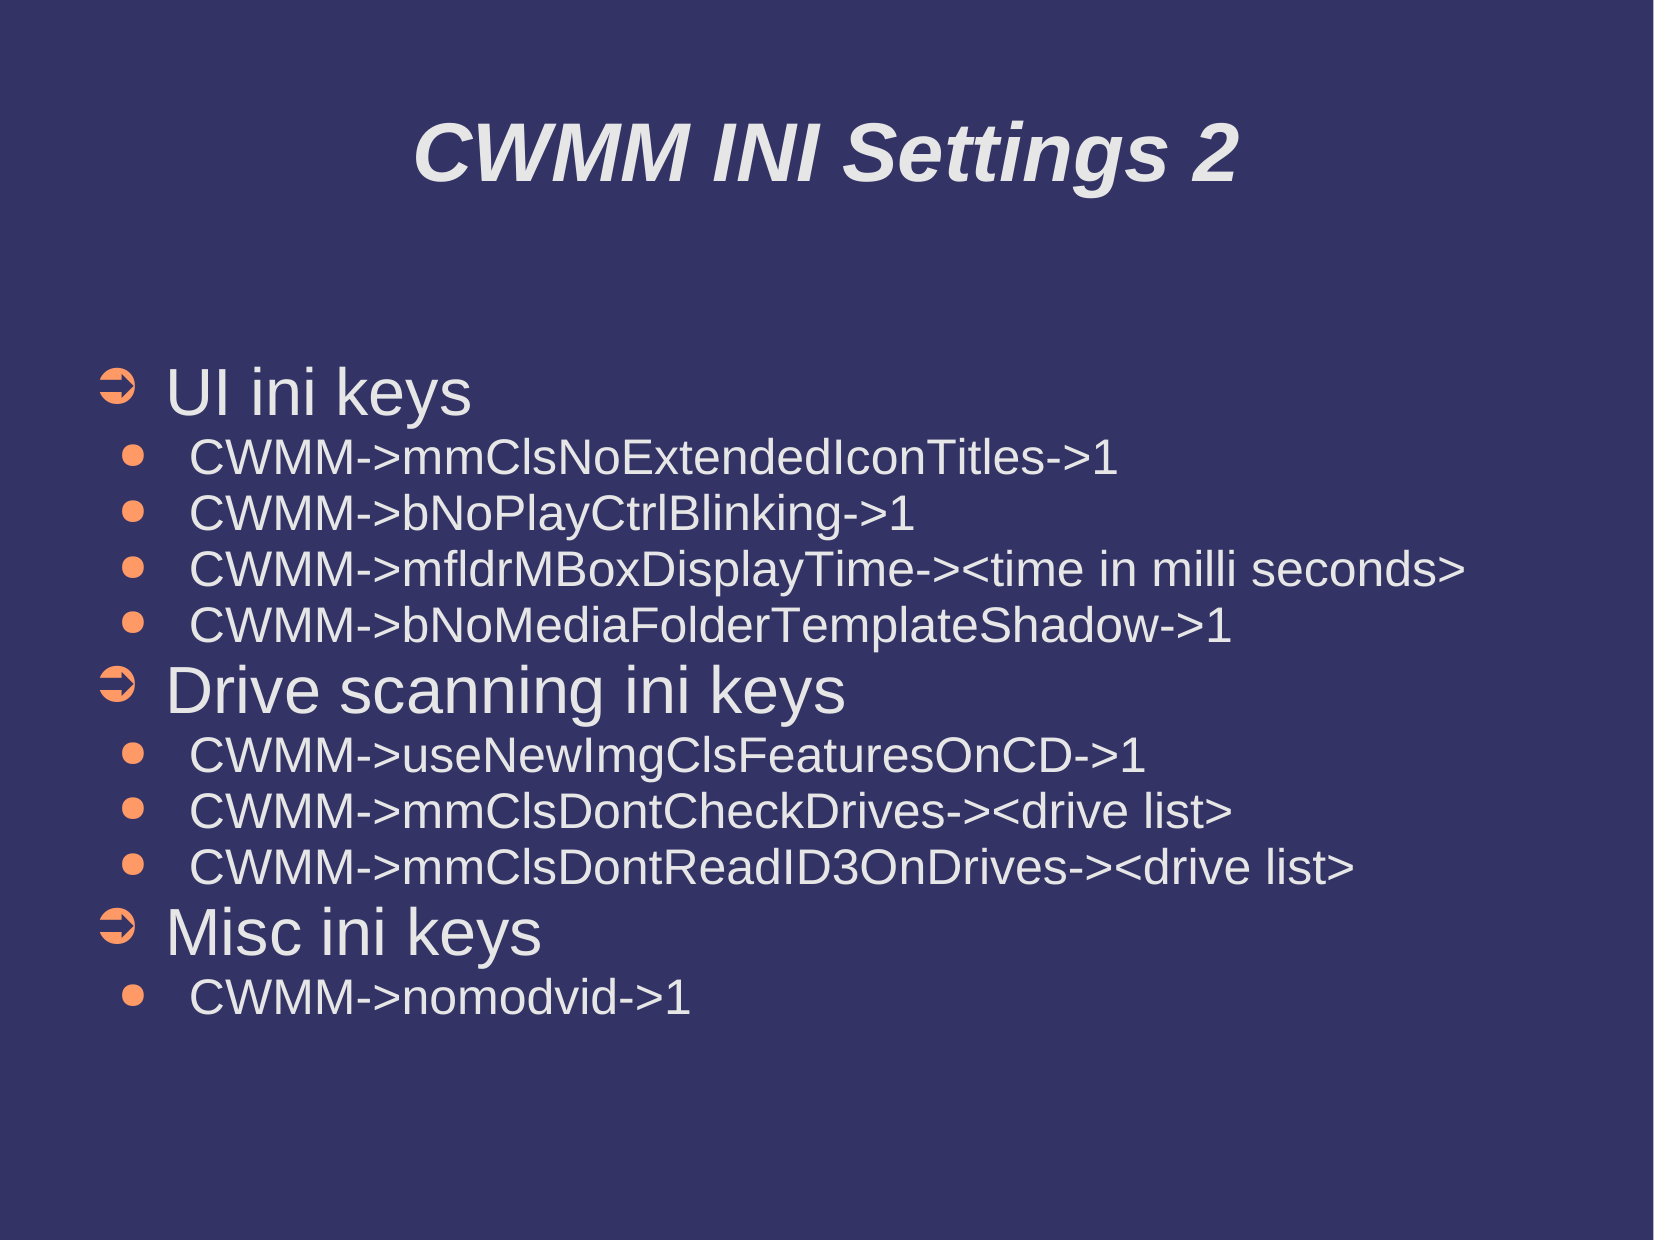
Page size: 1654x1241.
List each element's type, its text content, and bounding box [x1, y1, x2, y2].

list UI ini keys CWMM->mmClsNoExtendedIconTitles->1 CWMM->bNoPlayCtrlBlinking->1 CWMM->mfldrMBoxDisplayTime-><time in milli seconds> CWMM->bNoMediaFolderTemplateShadow->1 Drive scanning ini keys CWMM->useNewImgClsFeaturesOnCD->1 CWMM->mmClsDontCheckDrives-><drive list> CWMM->mmClsDontReadID3OnDrives-><drive list> Misc ini keys CWMM->nomodvid->1 [82, 355, 1571, 1058]
title CWMM INI Settings 2 [82, 49, 1571, 257]
